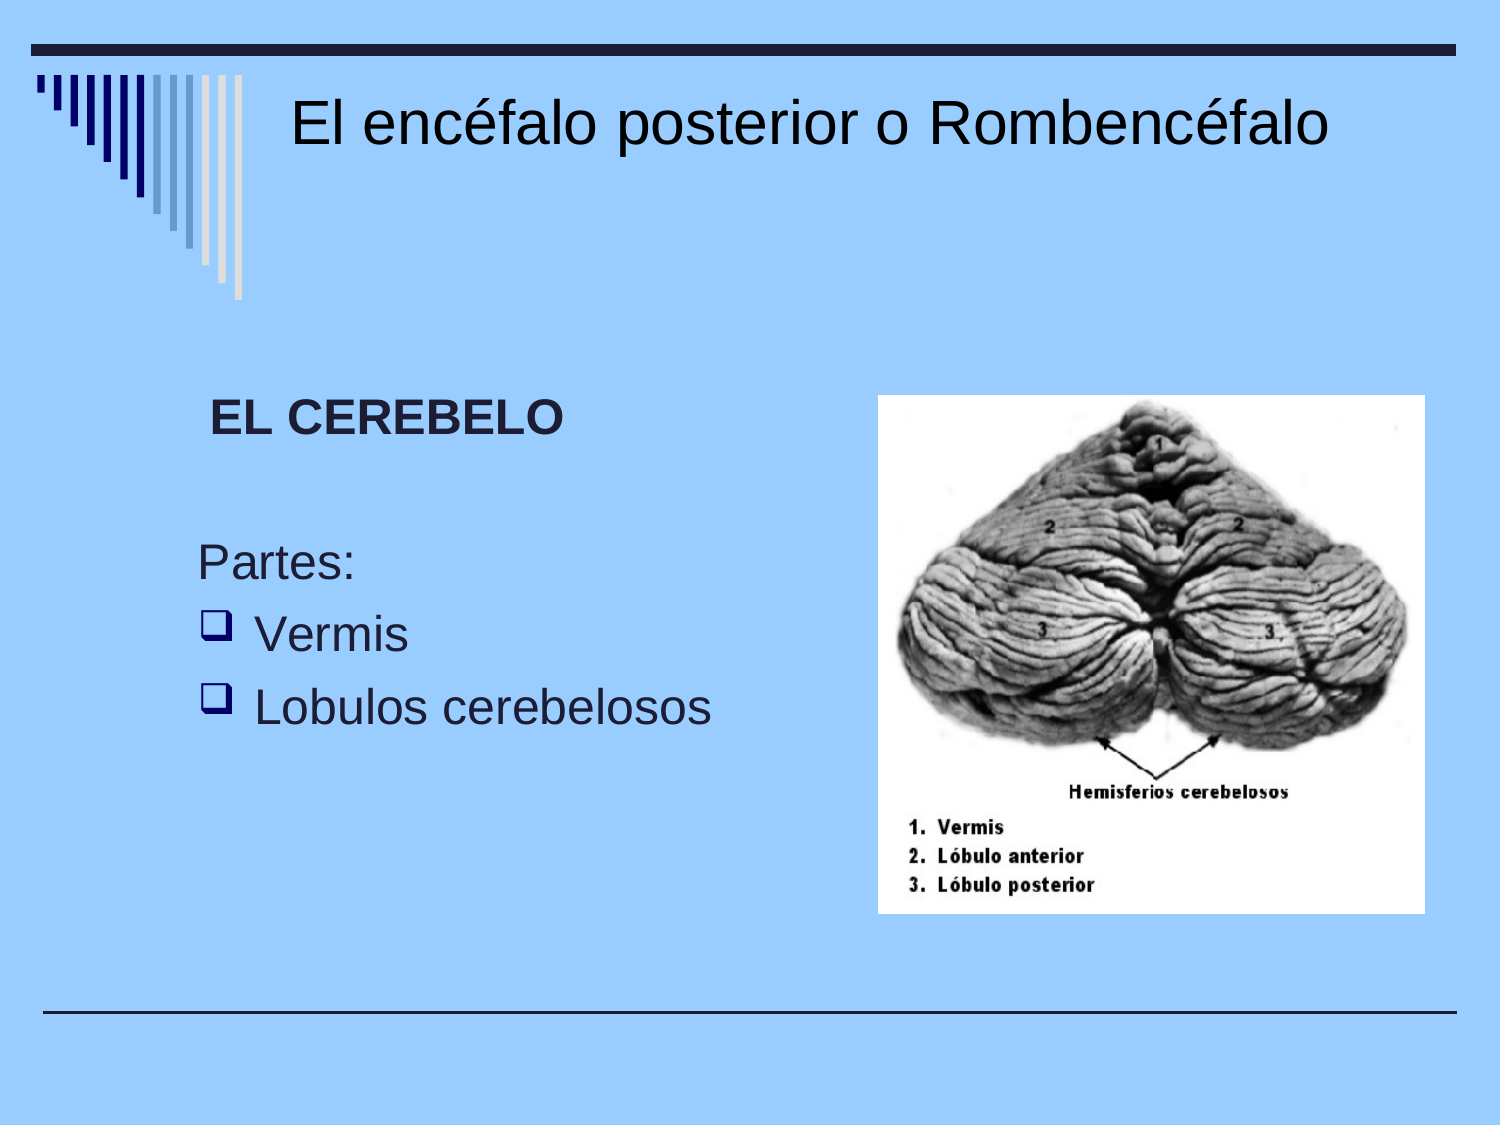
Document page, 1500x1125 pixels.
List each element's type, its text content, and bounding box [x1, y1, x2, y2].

text_box [878, 395, 1425, 914]
title El encéfalo posterior o Rombencéfalo [274, 75, 1425, 288]
list EL CEREBELO Partes: Vermis Lobulos cerebelosos [183, 314, 817, 1060]
